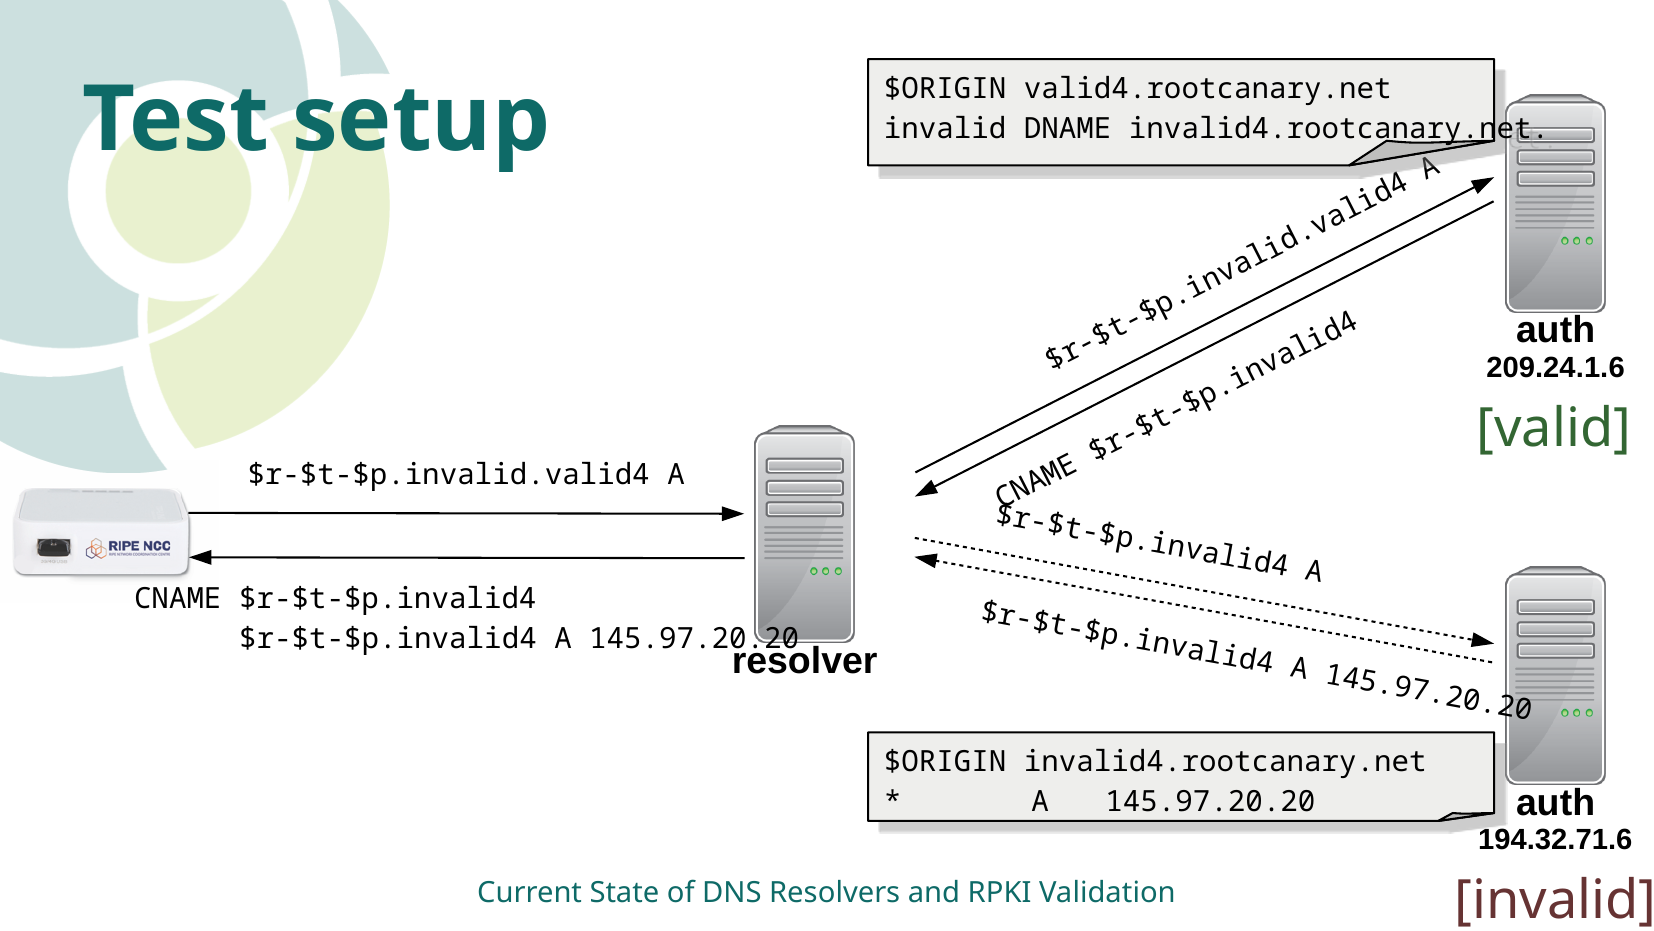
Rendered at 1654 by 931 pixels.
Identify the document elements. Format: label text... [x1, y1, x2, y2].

picture [155, 590, 161, 603]
picture [175, 591, 180, 599]
picture [1505, 94, 1606, 313]
picture [788, 633, 794, 643]
text_box $ORIGIN valid4.rootcanary.net invalid DNAME invalid4.rootcanary.net. [868, 59, 1495, 166]
picture [1505, 566, 1606, 785]
text_box [valid] [1476, 388, 1642, 440]
picture [754, 425, 855, 643]
picture [785, 629, 792, 642]
text_box $ORIGIN invalid4.rootcanary.net * A 145.97.20.20 [868, 732, 1495, 821]
picture [196, 591, 200, 603]
title Test setup [82, 37, 1571, 193]
picture [0, 460, 219, 603]
picture [1505, 697, 1511, 707]
text_box [invalid] [1454, 860, 1654, 912]
